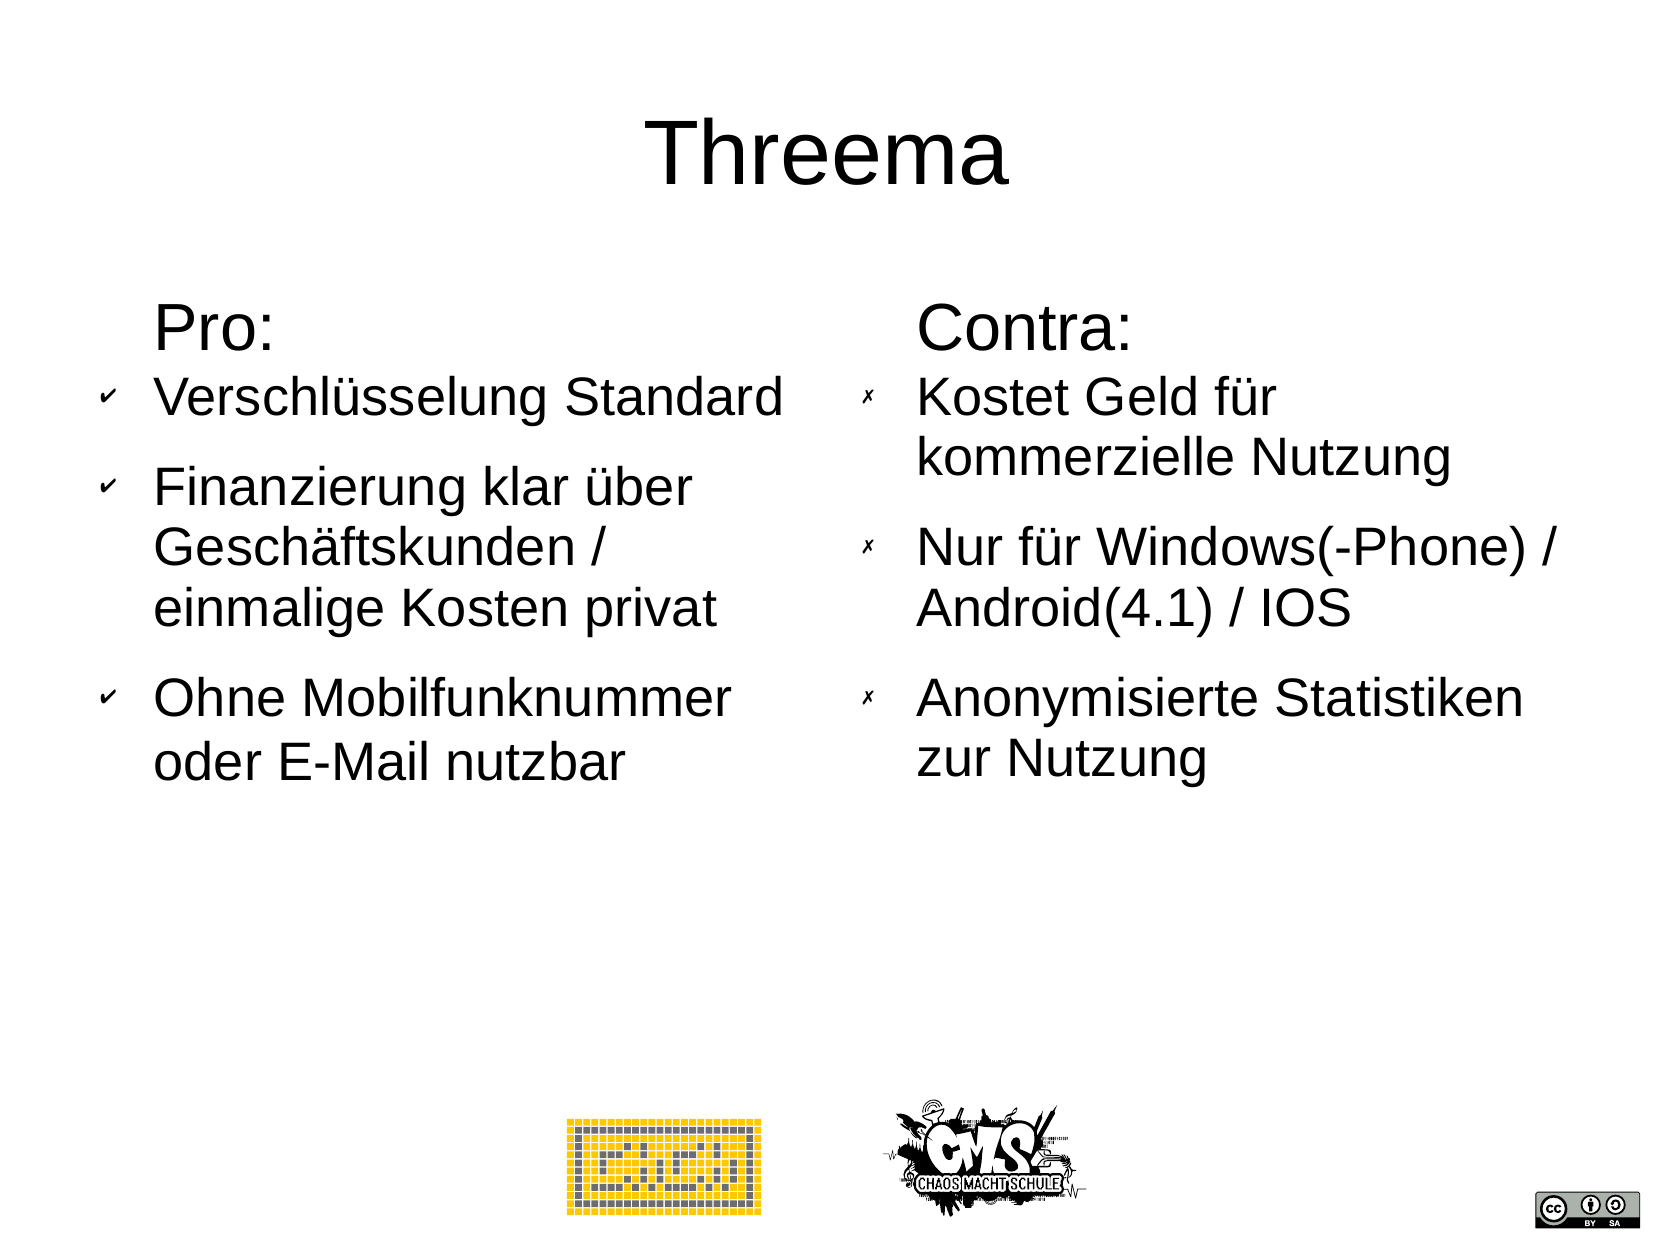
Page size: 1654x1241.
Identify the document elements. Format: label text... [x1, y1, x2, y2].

list Contra: [845, 290, 1572, 366]
list Kostet Geld für kommerzielle Nutzung Nur für Windows(-Phone) / Android(4.1) / IOS Anonymisierte Statistiken zur Nutzung [845, 366, 1572, 1009]
list Verschlüsselung Standard Finanzierung klar über Geschäftskunden / einmalige Kosten privat Ohne Mobilfunknummer oder E-Mail nutzbar [82, 366, 809, 1009]
title Threema [82, 49, 1571, 257]
list Pro: [82, 290, 809, 366]
